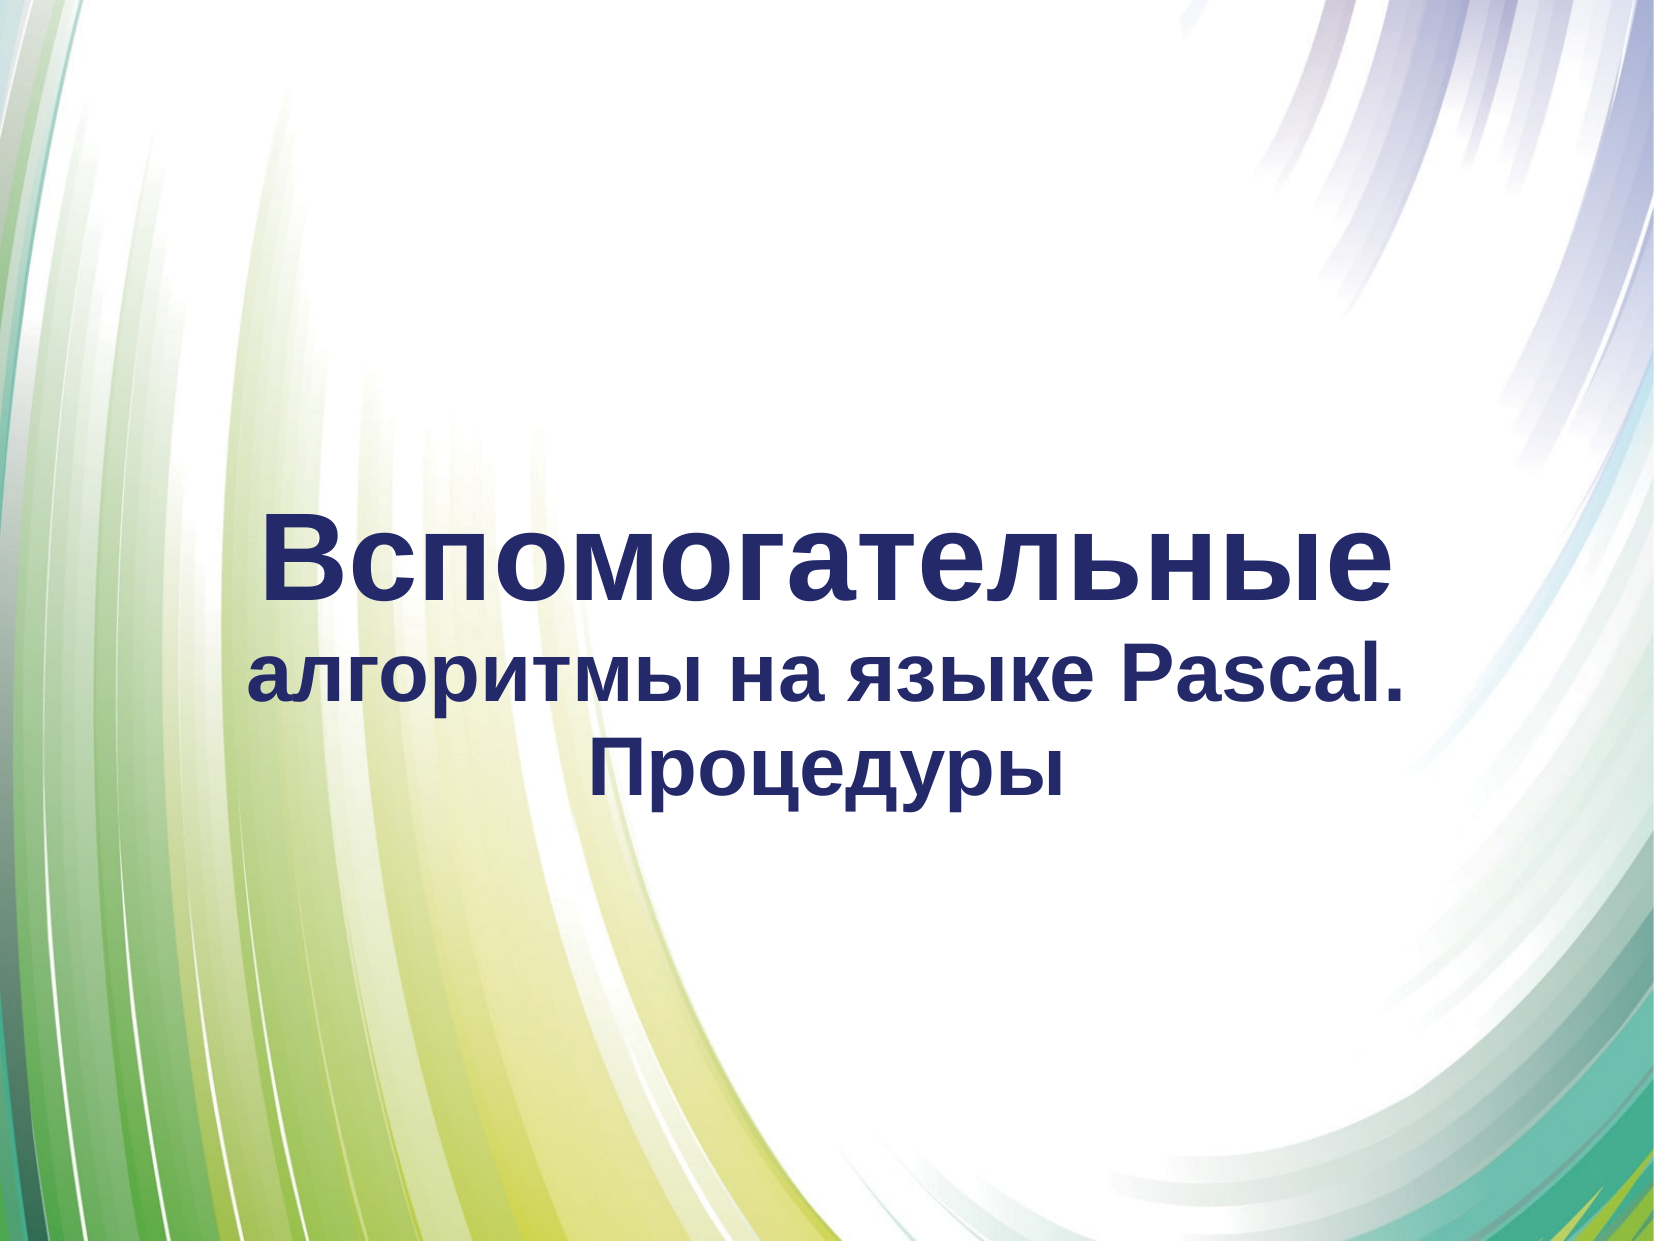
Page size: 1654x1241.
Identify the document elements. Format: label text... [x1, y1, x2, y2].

picture [0, 0, 1654, 1241]
subtitle Вспомогательные алгоритмы на языке Pascal. Процедуры [82, 290, 1571, 1010]
